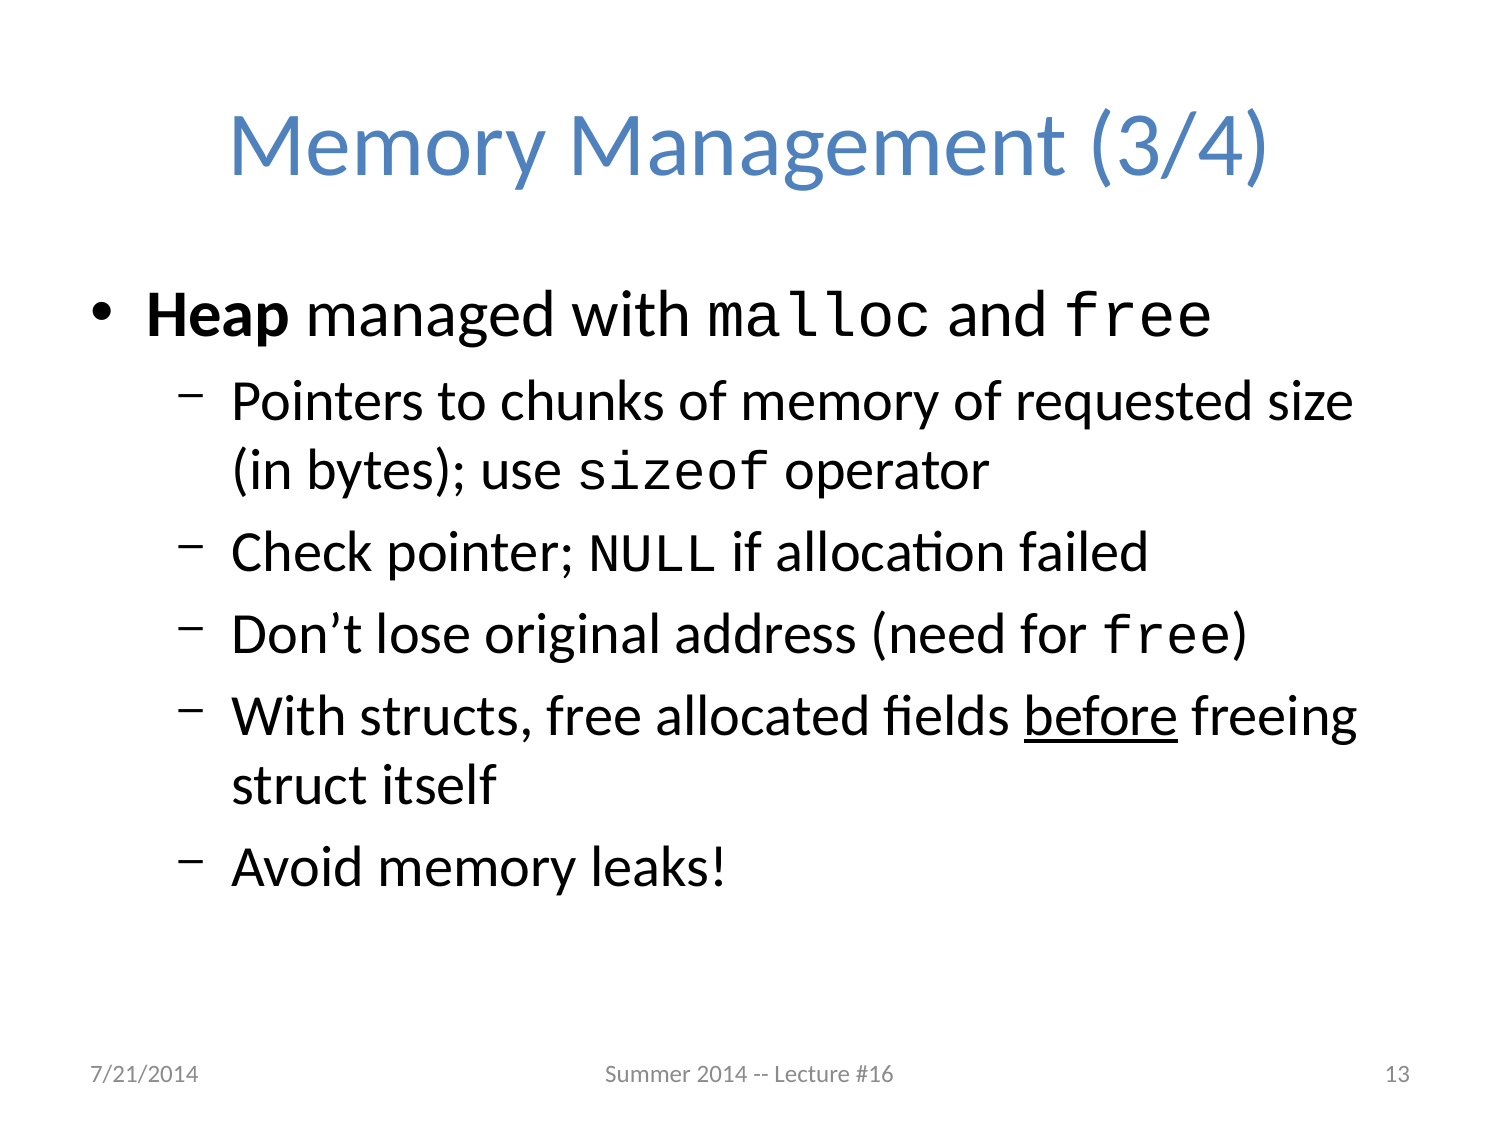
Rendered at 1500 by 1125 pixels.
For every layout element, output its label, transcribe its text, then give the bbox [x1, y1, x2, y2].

title Memory Management (3/4) [75, 45, 1425, 233]
slide_number 7/21/2014 [75, 1042, 425, 1103]
list Heap managed with malloc and free Pointers to chunks of memory of requested size (in bytes); use sizeof operator Check pointer; NULL if allocation failed Don’t lose original address (need for free) With structs, free allocated fields before freeing struct itself Avoid memory leaks! [75, 262, 1425, 1073]
slide_number <number> [1074, 1042, 1425, 1103]
footer Summer 2014 -- Lecture #16 [512, 1042, 988, 1103]
